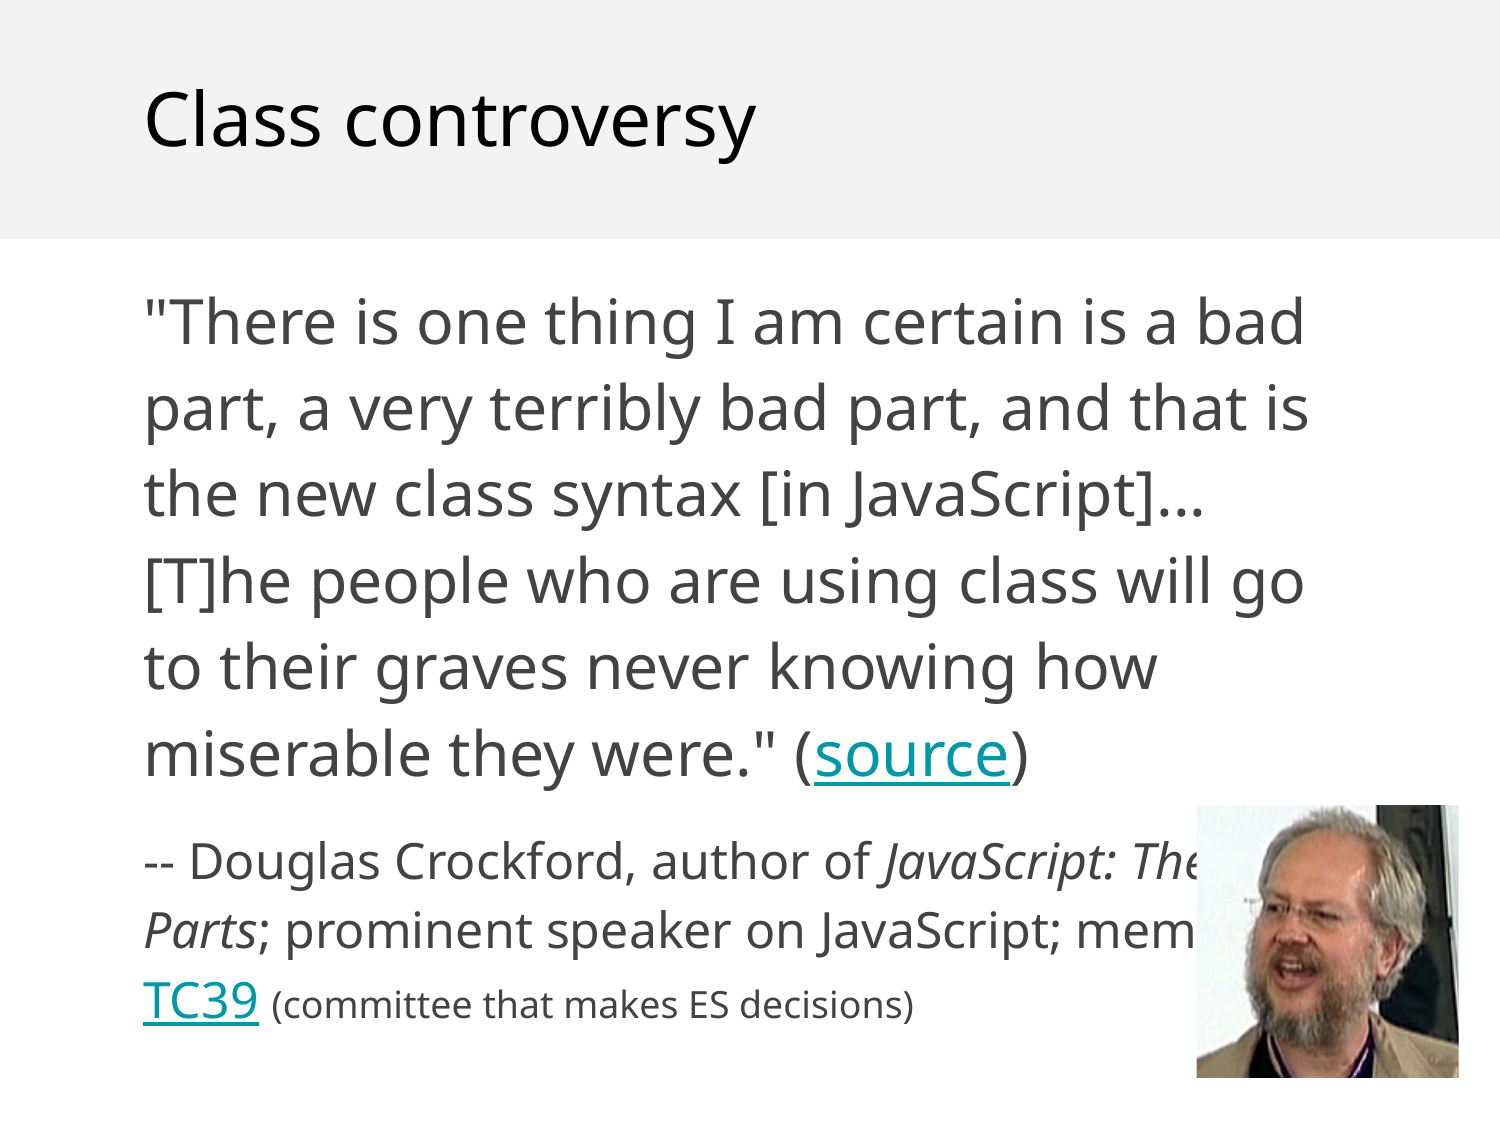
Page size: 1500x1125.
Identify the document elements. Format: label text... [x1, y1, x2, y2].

list "There is one thing I am certain is a bad part, a very terribly bad part, and that is the new class syntax [in JavaScript]... [T]he people who are using class will go to their graves never knowing how miserable they were." (source) -- Douglas Crockford, author of JavaScript: The Good Parts; prominent speaker on JavaScript; member of TC39 (committee that makes ES decisions) [128, 255, 1372, 1004]
picture [1196, 805, 1459, 1078]
title Class controversy [128, 56, 1372, 183]
